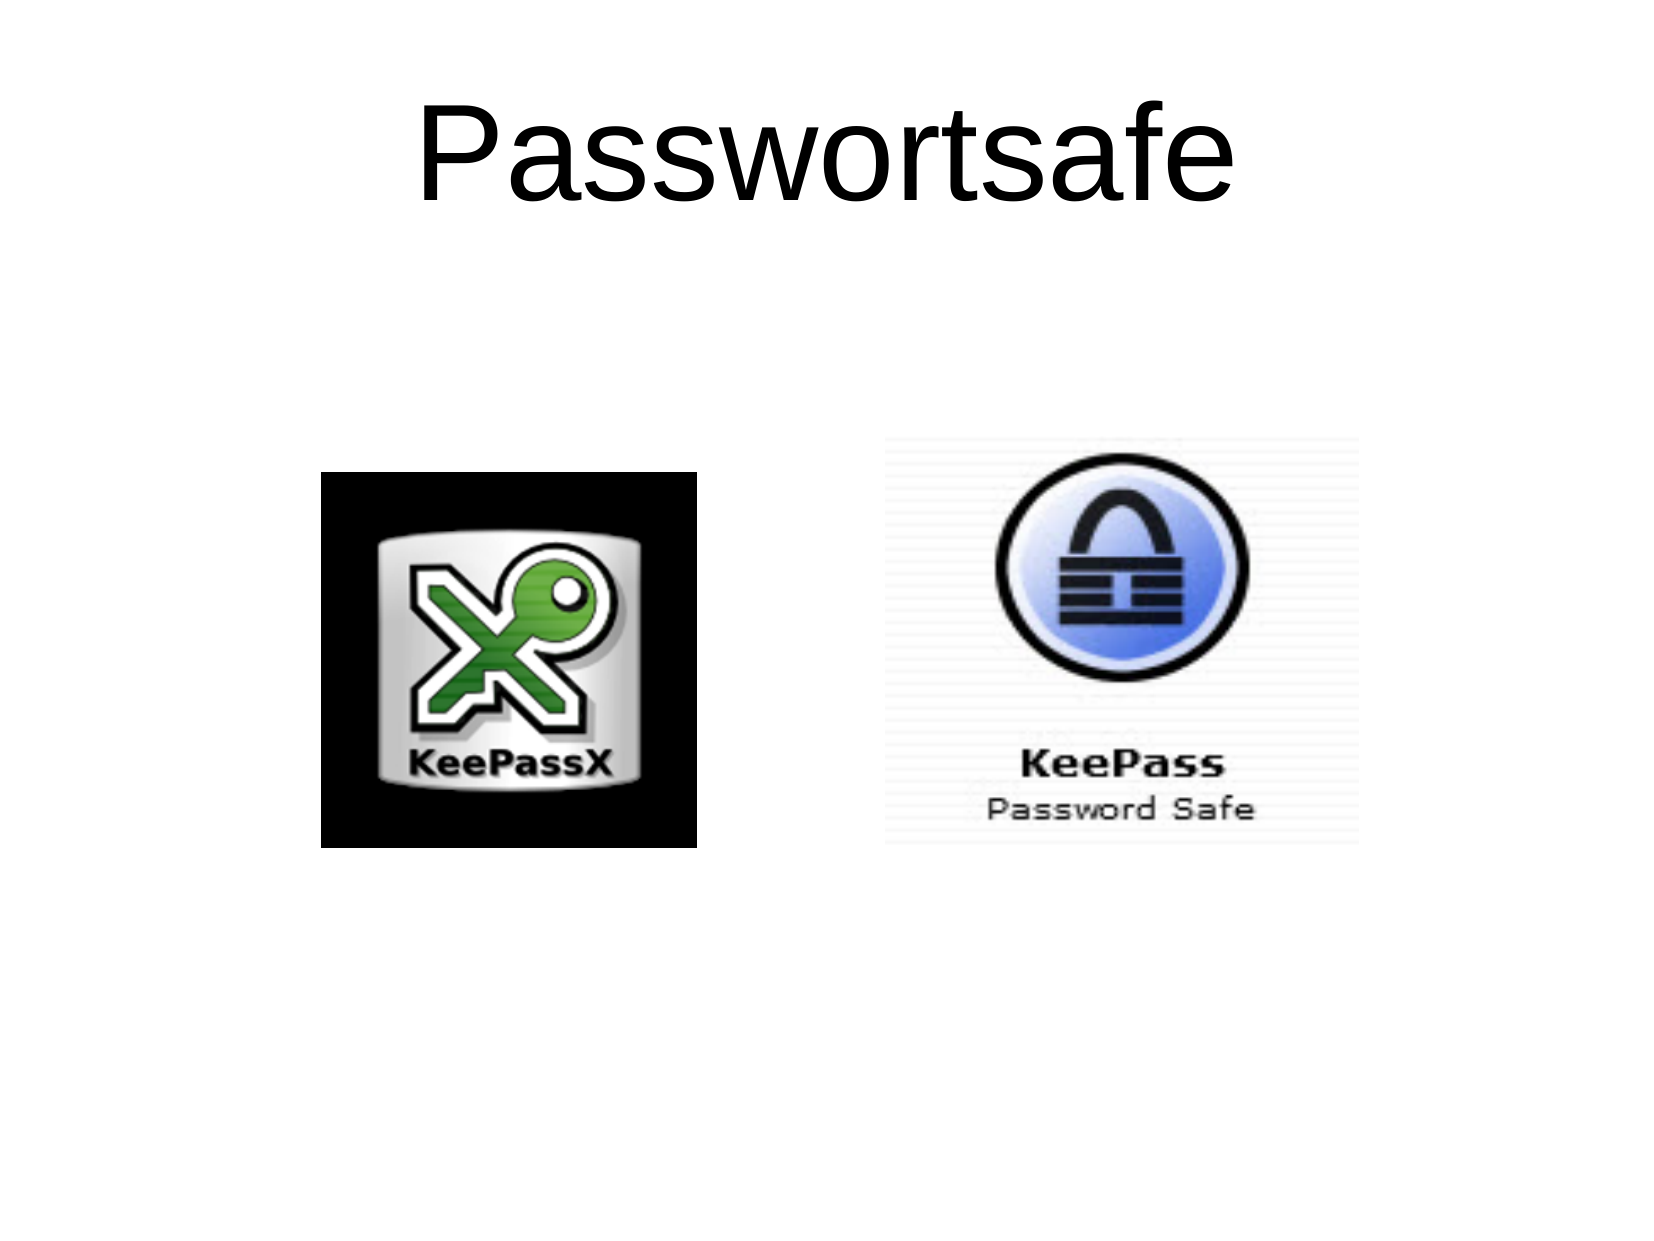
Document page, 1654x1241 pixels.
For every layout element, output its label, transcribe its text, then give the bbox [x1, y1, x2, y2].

picture [885, 436, 1359, 851]
picture [321, 472, 697, 848]
title Passwortsafe [82, 49, 1571, 257]
